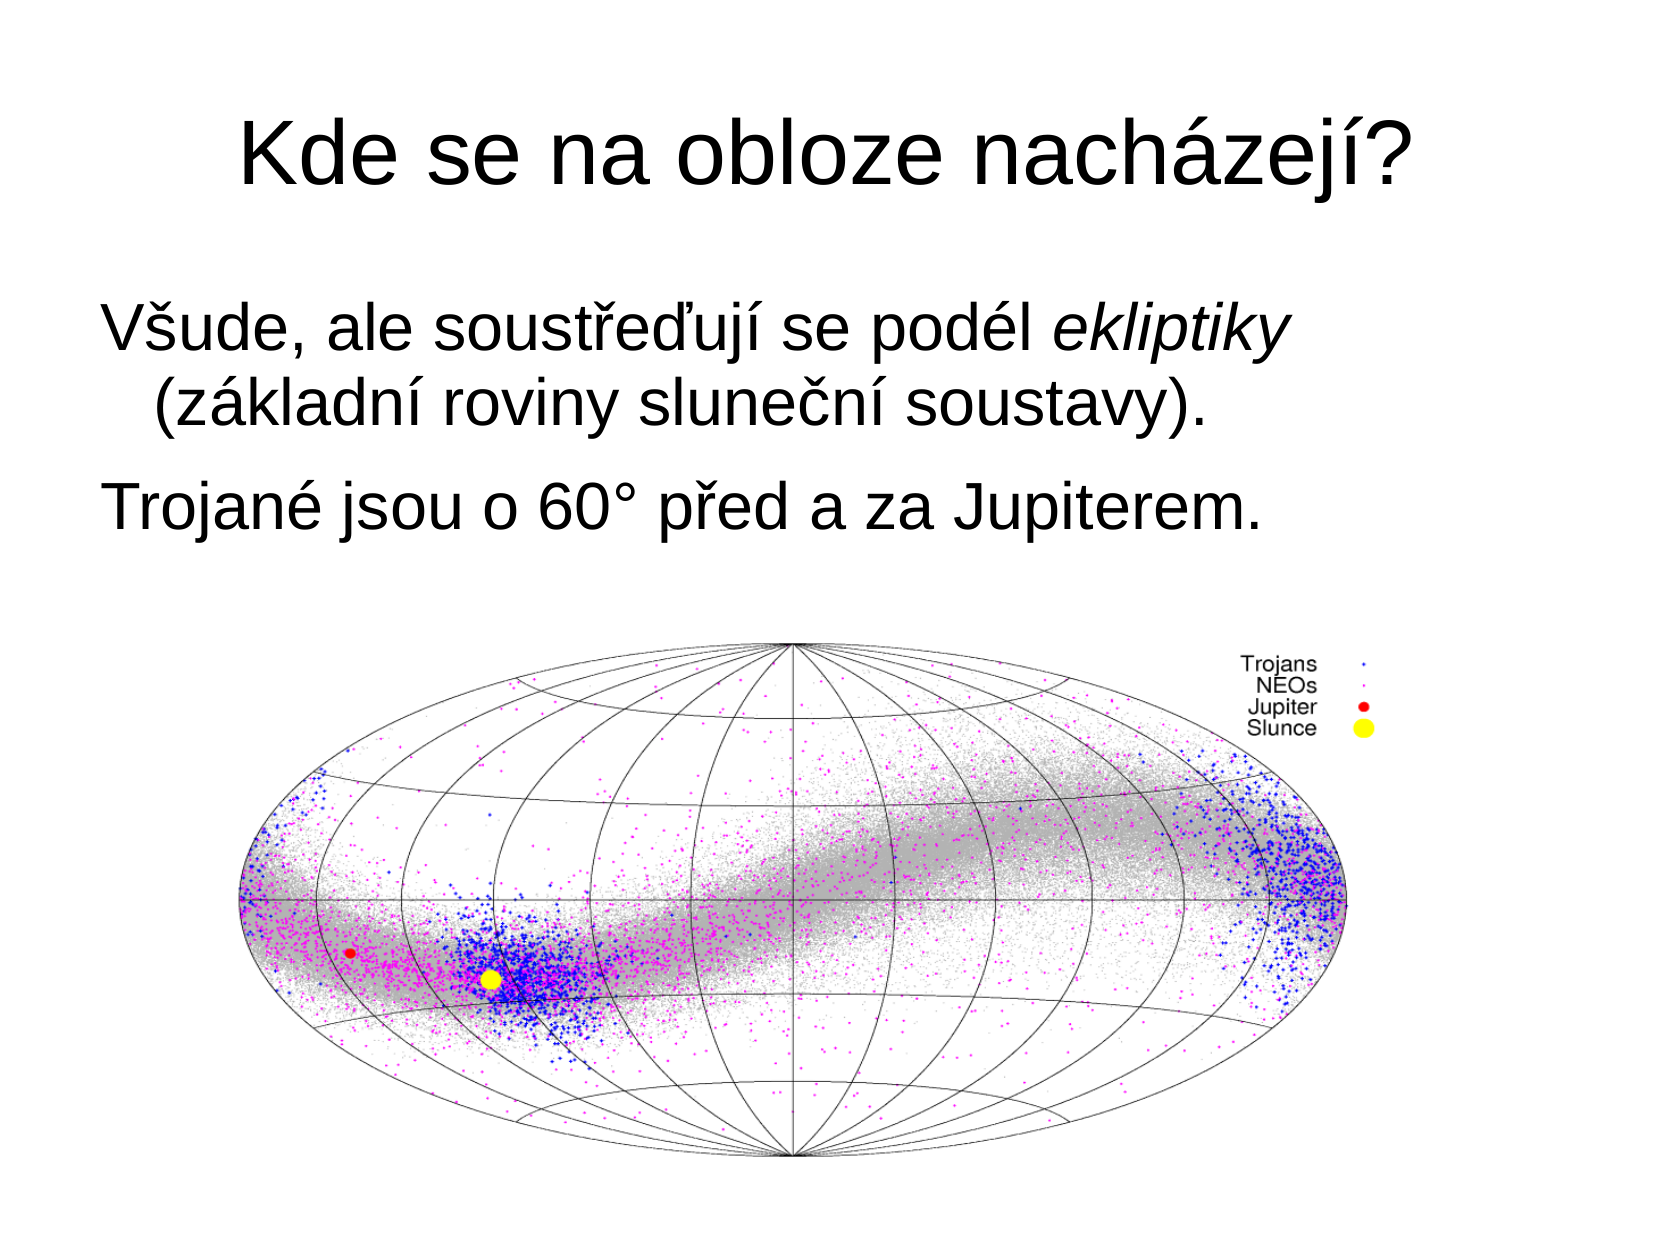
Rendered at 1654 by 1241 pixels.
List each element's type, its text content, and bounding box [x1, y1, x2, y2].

title Kde se na obloze nacházejí? [82, 56, 1571, 250]
picture [225, 637, 1388, 1163]
list Všude, ale soustřeďují se podél ekliptiky (základní roviny sluneční soustavy). Trojané jsou o 60° před a za Jupiterem. [82, 290, 1571, 1094]
